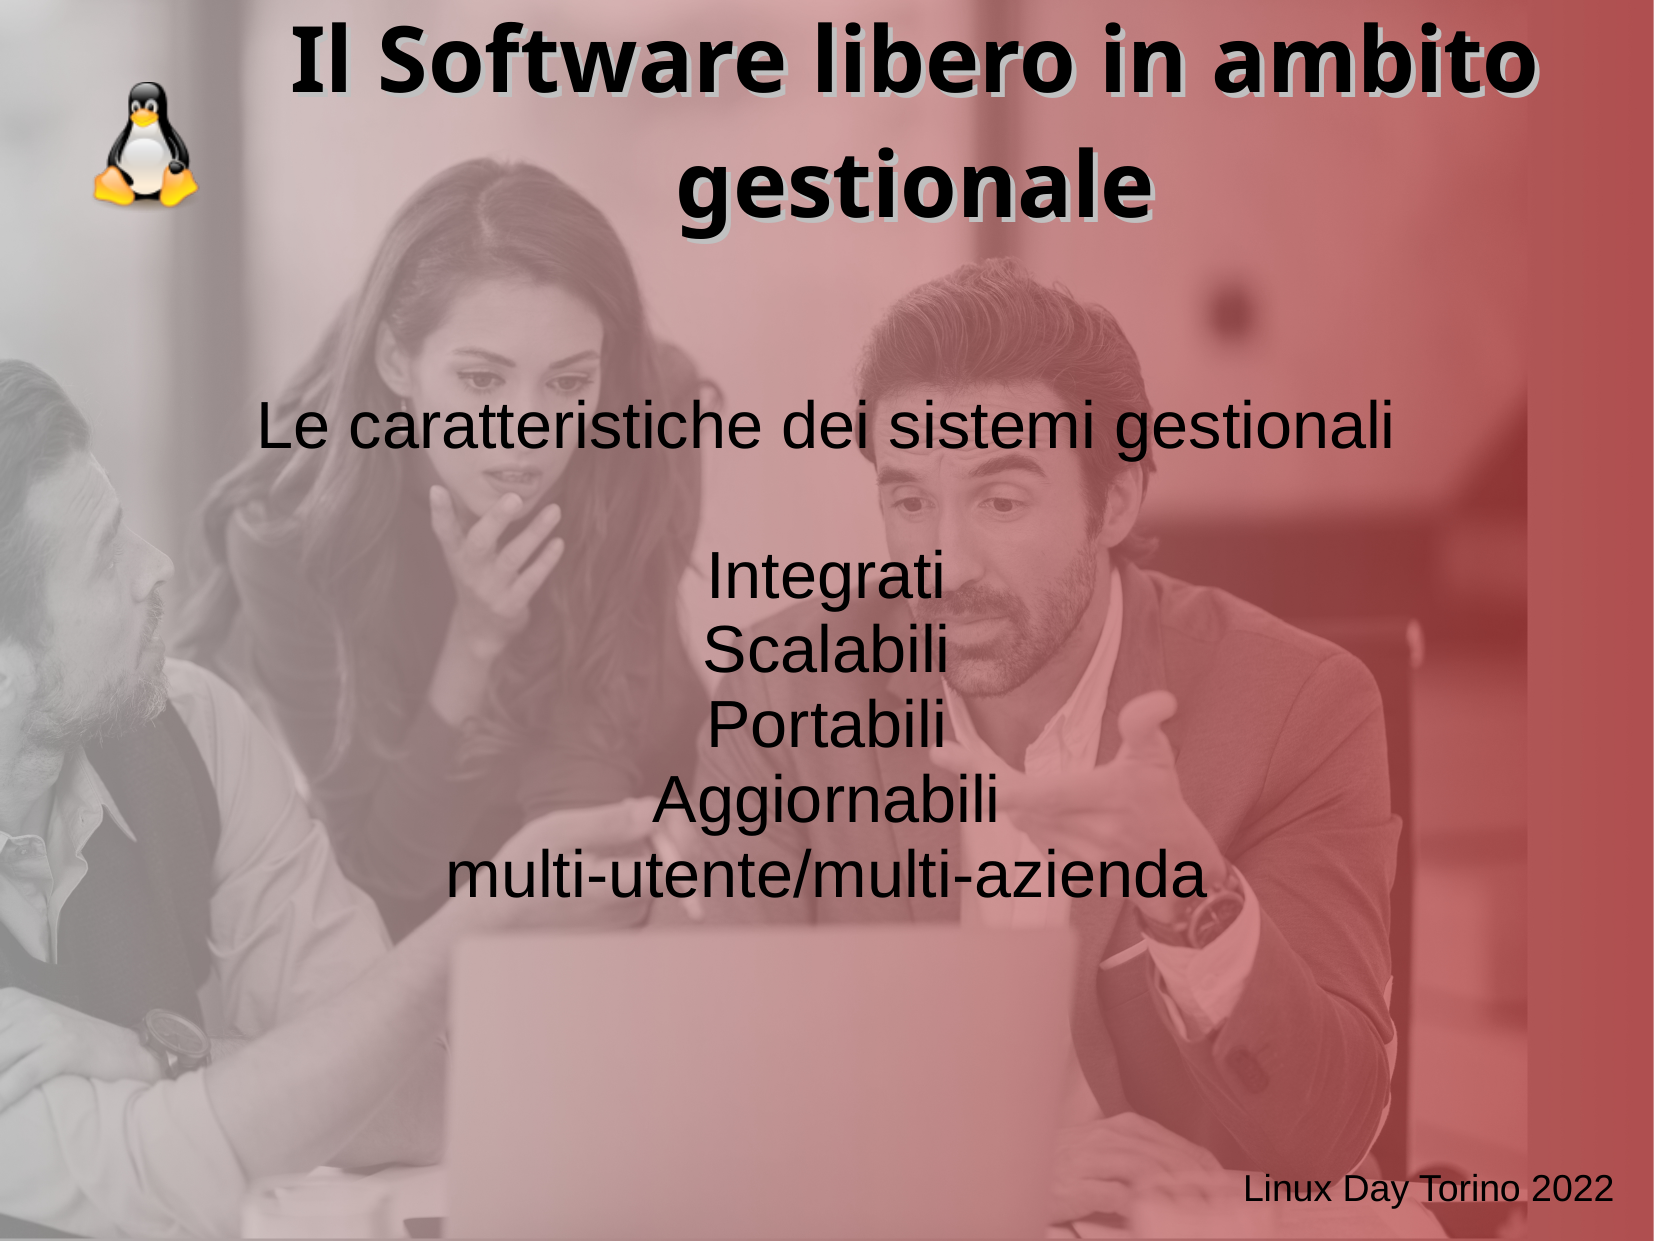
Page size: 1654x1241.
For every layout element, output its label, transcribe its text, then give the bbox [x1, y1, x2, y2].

subtitle Le caratteristiche dei sistemi gestionali Integrati Scalabili Portabili Aggiornabili multi-utente/multi-azienda [82, 290, 1571, 1010]
title Il Software libero in ambito gestionale [259, 17, 1571, 222]
text_box Linux Day Torino 2022 [1228, 1159, 1630, 1217]
picture [0, 0, 1654, 1241]
